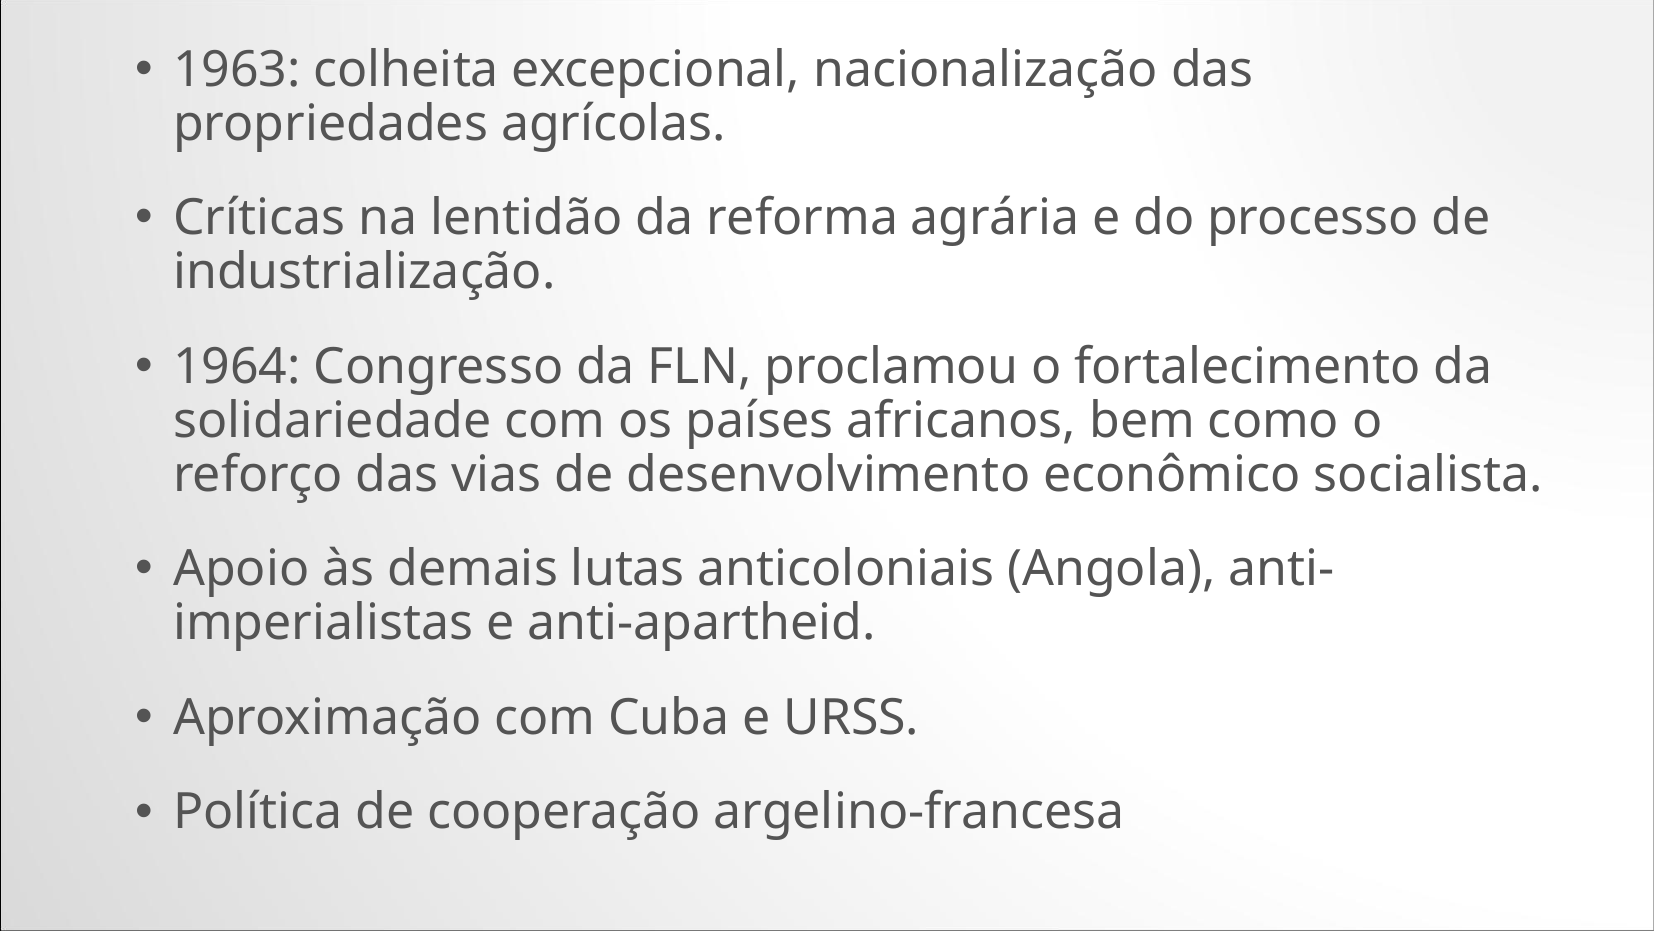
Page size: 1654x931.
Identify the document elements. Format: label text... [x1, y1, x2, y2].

picture [0, 0, 1654, 931]
text_box 1963: colheita excepcional, nacionalização das propriedades agrícolas. Críticas na lentidão da reforma agrária e do processo de industrialização. 1964: Congresso da FLN, proclamou o fortalecimento da solidariedade com os países africanos, bem como o reforço das vias de desenvolvimento econômico socialista. Apoio às demais lutas anticoloniais (Angola), anti-imperialistas e anti-apartheid. Aproximação com Cuba e URSS. Política de cooperação argelino-francesa [113, 35, 1579, 895]
